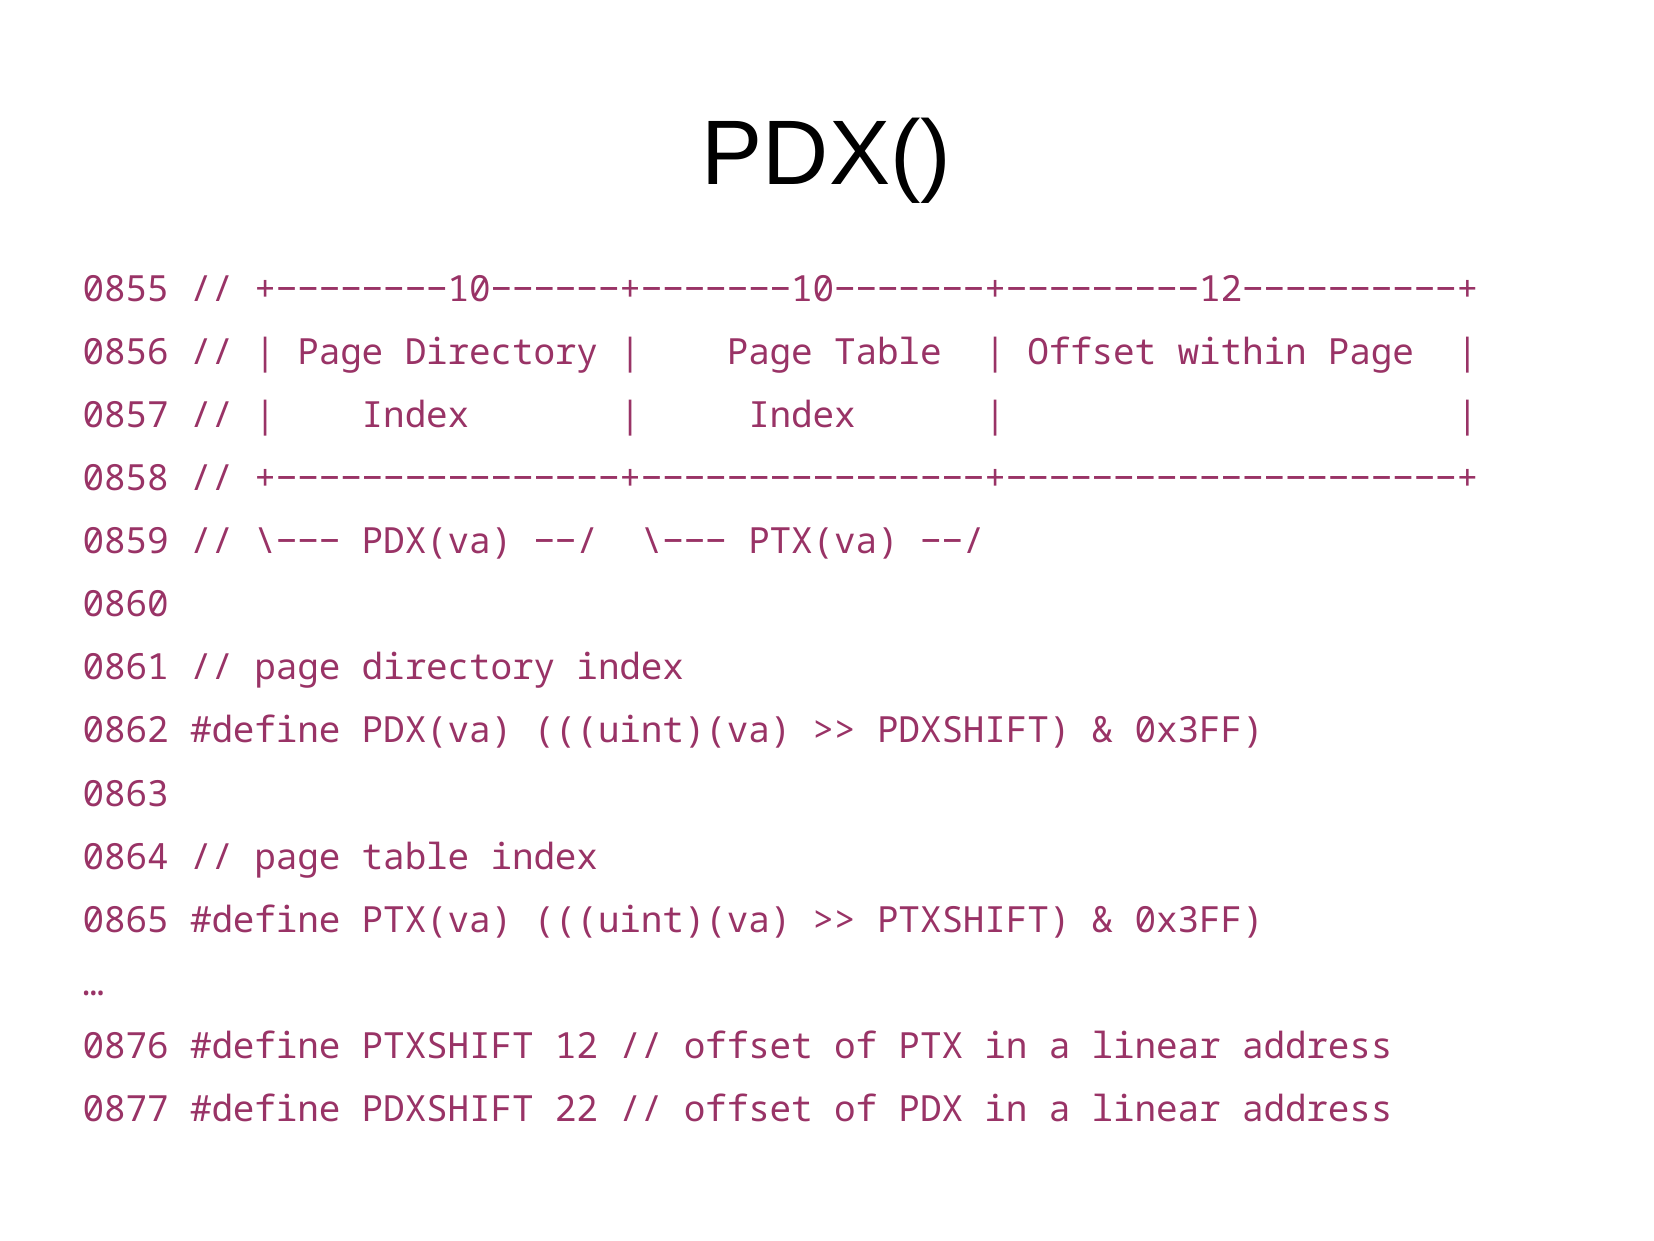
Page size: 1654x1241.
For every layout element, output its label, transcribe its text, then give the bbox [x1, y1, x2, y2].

title PDX() [82, 49, 1571, 257]
list 0855 // +−−−−−−−−10−−−−−−+−−−−−−−10−−−−−−−+−−−−−−−−−12−−−−−−−−−−+ 0856 // | Page Directory | Page Table | Offset within Page | 0857 // | Index | Index | | 0858 // +−−−−−−−−−−−−−−−−+−−−−−−−−−−−−−−−−+−−−−−−−−−−−−−−−−−−−−−+ 0859 // \−−− PDX(va) −−/ \−−− PTX(va) −−/ 0860 0861 // page directory index 0862 #define PDX(va) (((uint)(va) >> PDXSHIFT) & 0x3FF) 0863 0864 // page table index 0865 #define PTX(va) (((uint)(va) >> PTXSHIFT) & 0x3FF) … 0876 #define PTXSHIFT 12 // offset of PTX in a linear address 0877 #define PDXSHIFT 22 // offset of PDX in a linear address [82, 262, 1571, 1163]
